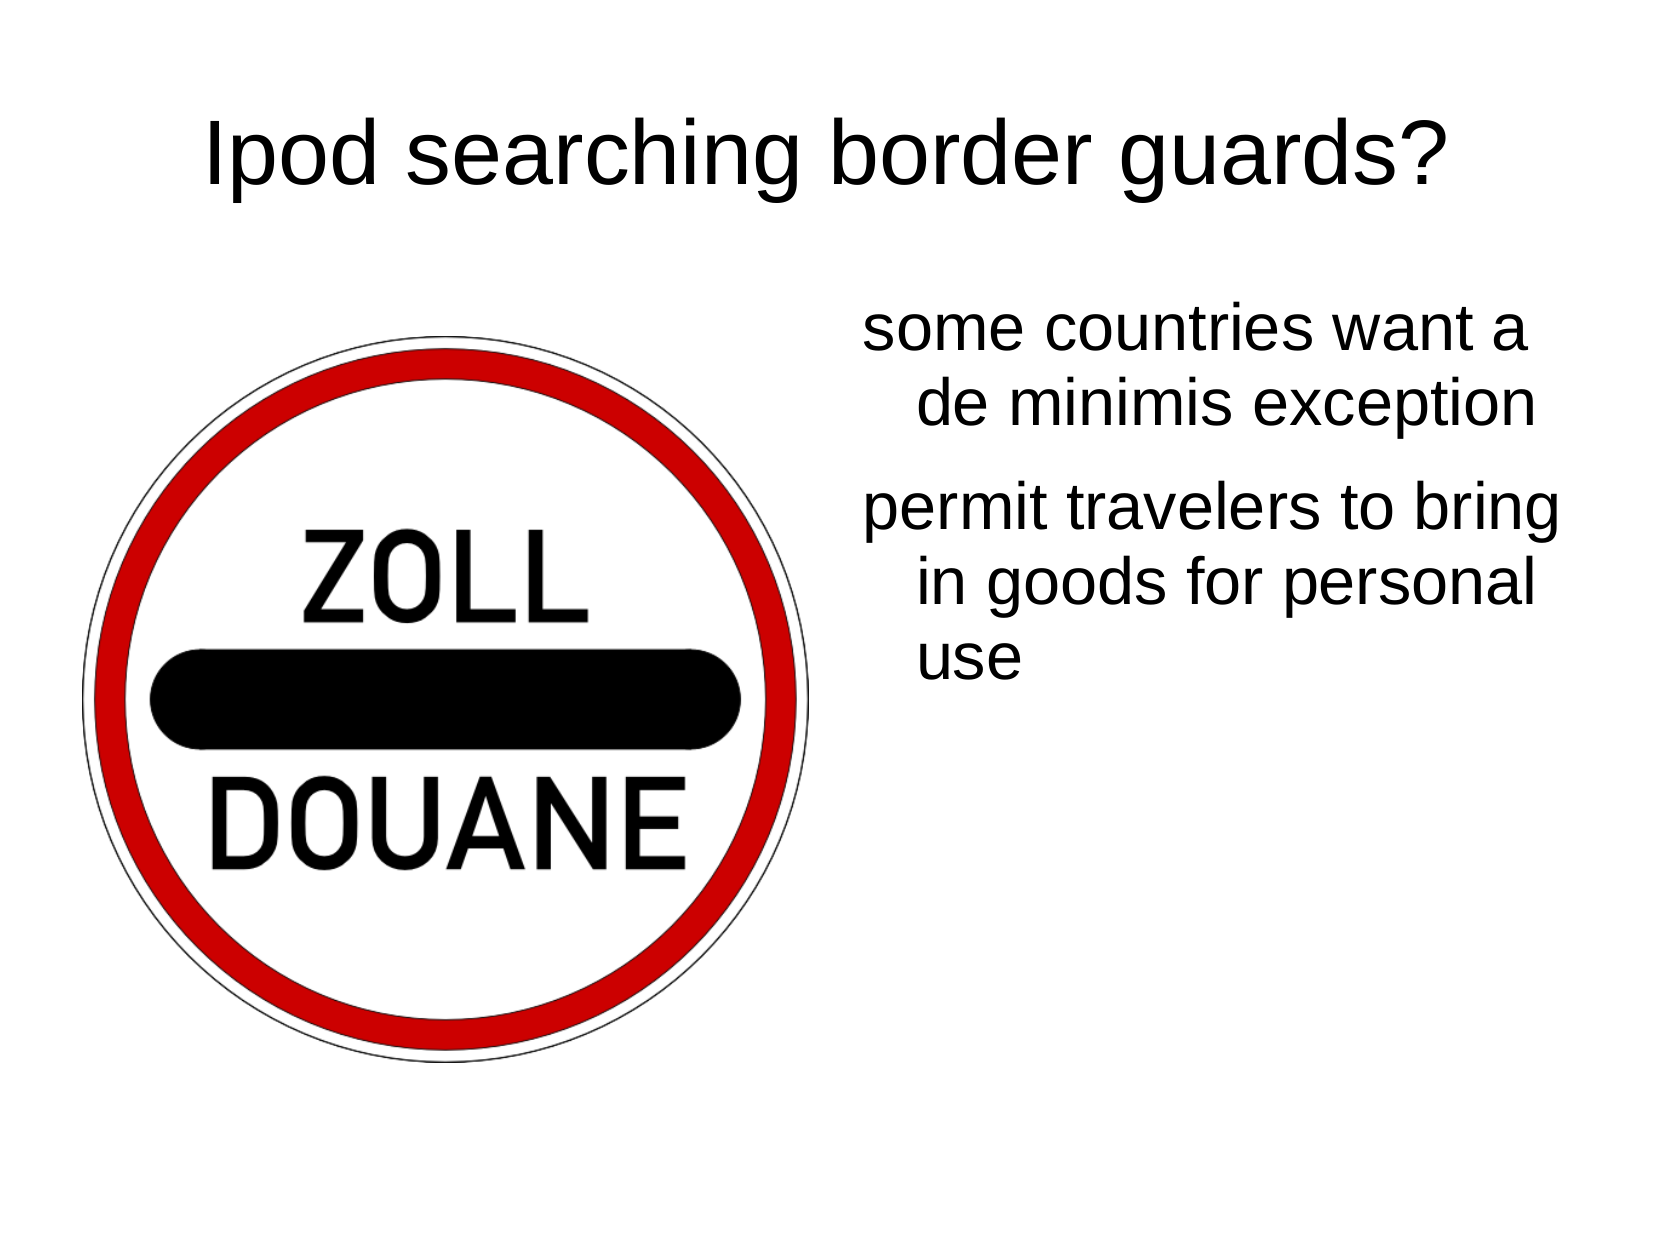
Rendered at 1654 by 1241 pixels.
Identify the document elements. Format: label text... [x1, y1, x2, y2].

title Ipod searching border guards? [82, 49, 1571, 257]
picture [82, 336, 809, 1063]
list some countries want a de minimis exception permit travelers to bring in goods for personal use [845, 290, 1572, 1109]
